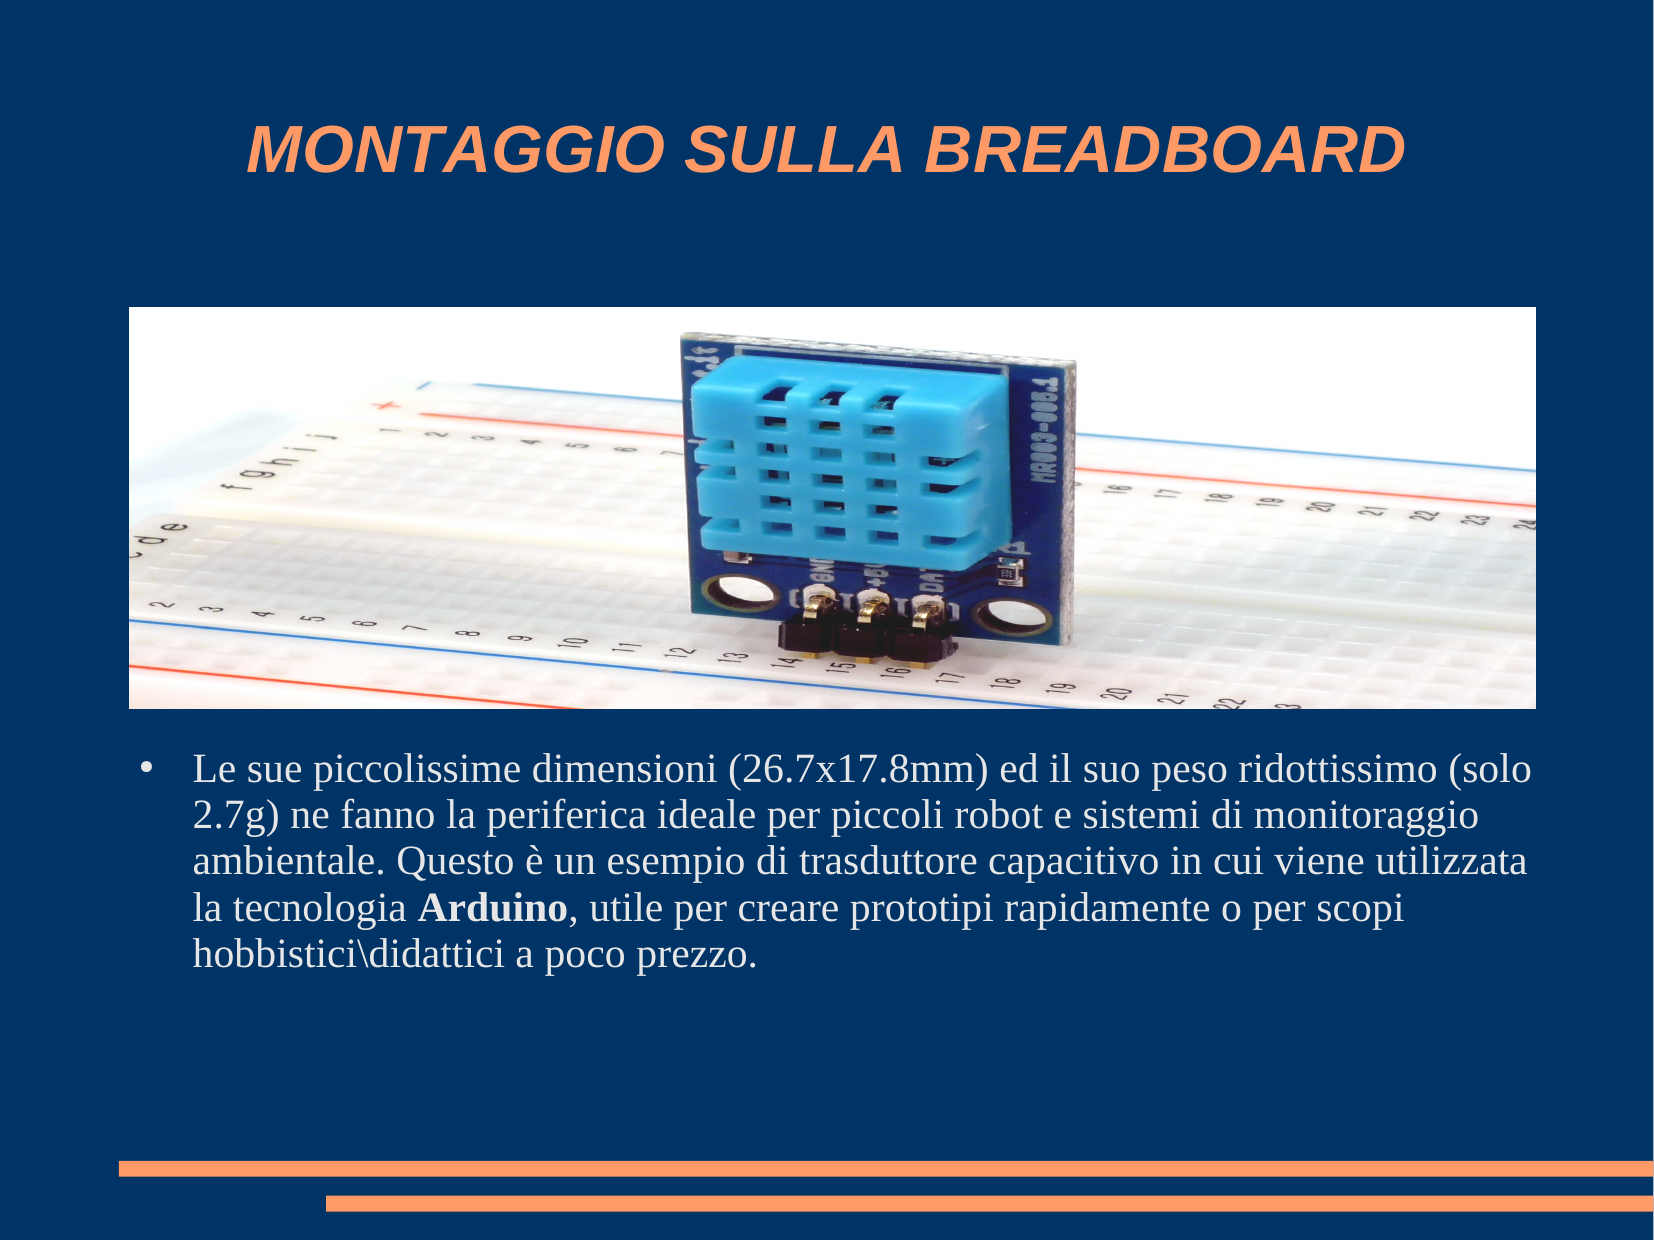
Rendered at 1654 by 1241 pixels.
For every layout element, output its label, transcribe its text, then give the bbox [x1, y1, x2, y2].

list Le sue piccolissime dimensioni (26.7x17.8mm) ed il suo peso ridottissimo (solo 2.7g) ne fanno la periferica ideale per piccoli robot e sistemi di monitoraggio ambientale. Questo è un esempio di trasduttore capacitivo in cui viene utilizzata la tecnologia Arduino, utile per creare prototipi rapidamente o per scopi hobbistici\didattici a poco prezzo. [121, 745, 1561, 1132]
title MONTAGGIO SULLA BREADBOARD [121, 46, 1534, 254]
picture [129, 307, 1536, 709]
